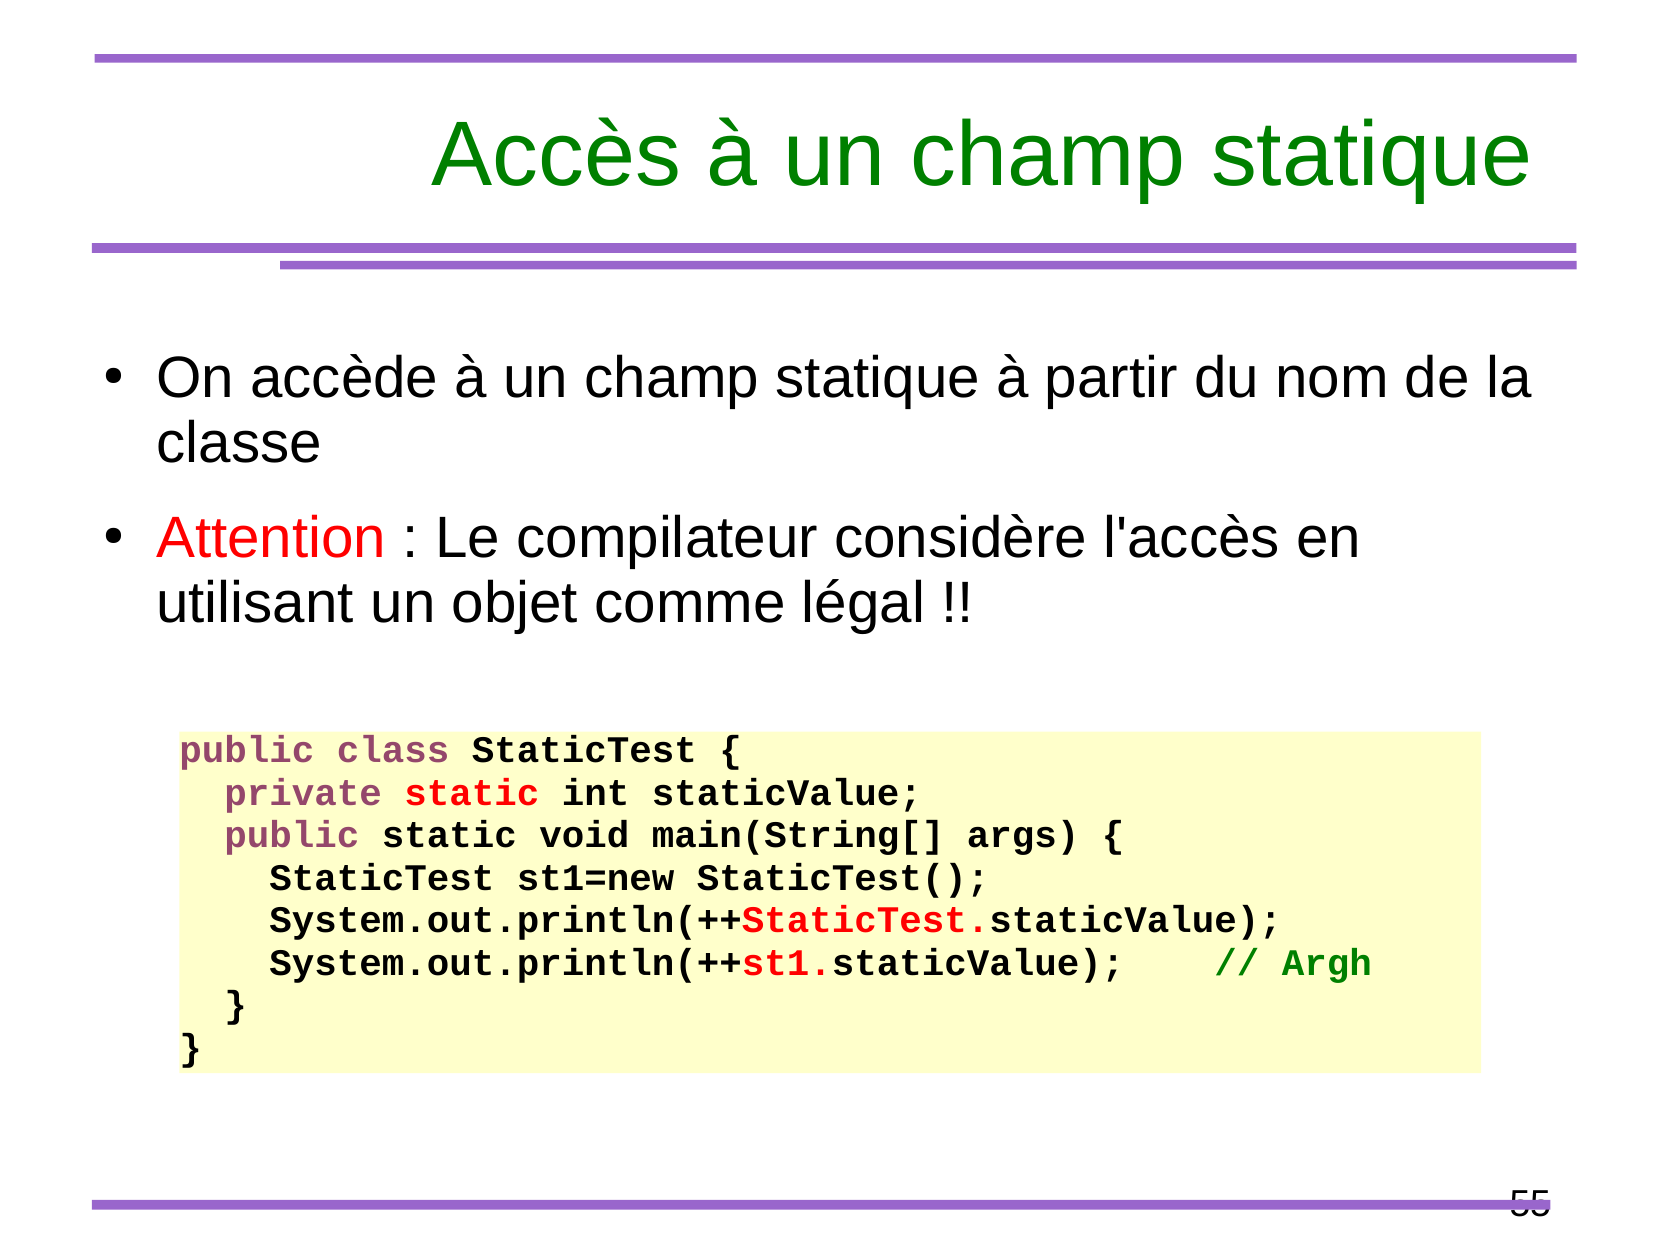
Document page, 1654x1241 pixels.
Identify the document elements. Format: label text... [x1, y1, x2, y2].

text_box public class StaticTest { private static int staticValue; public static void main(String[] args) { StaticTest st1=new StaticTest(); System.out.println(++StaticTest.staticValue); System.out.println(++st1.staticValue); // Argh } } [179, 731, 1482, 1074]
title Accès à un champ statique [121, 49, 1534, 257]
list On accède à un champ statique à partir du nom de la classe Attention : Le compilateur considère l'accès en utilisant un objet comme légal !! [85, 344, 1569, 687]
